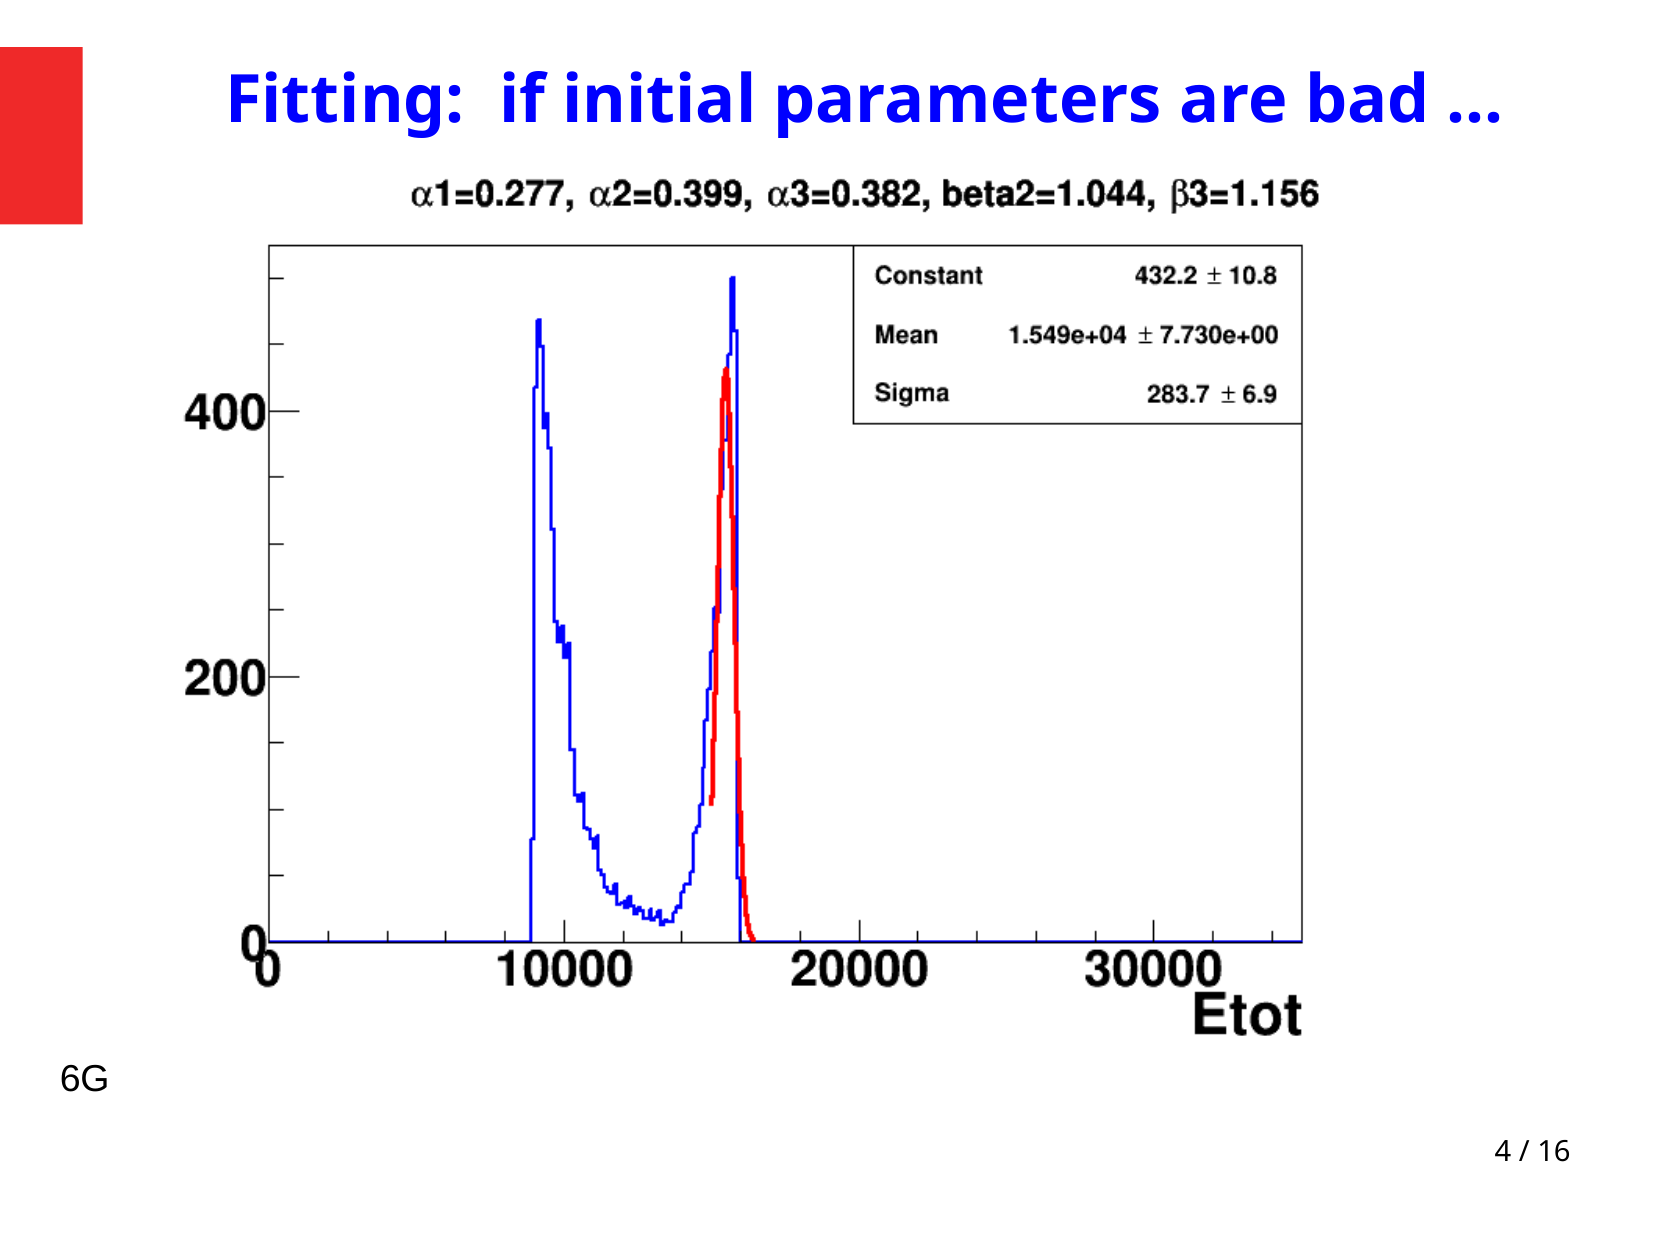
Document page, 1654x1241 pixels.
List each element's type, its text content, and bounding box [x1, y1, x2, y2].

text_box 6G [45, 1050, 976, 1190]
picture [120, 156, 1364, 1051]
title Fitting: if initial parameters are bad ... [82, 45, 1648, 148]
